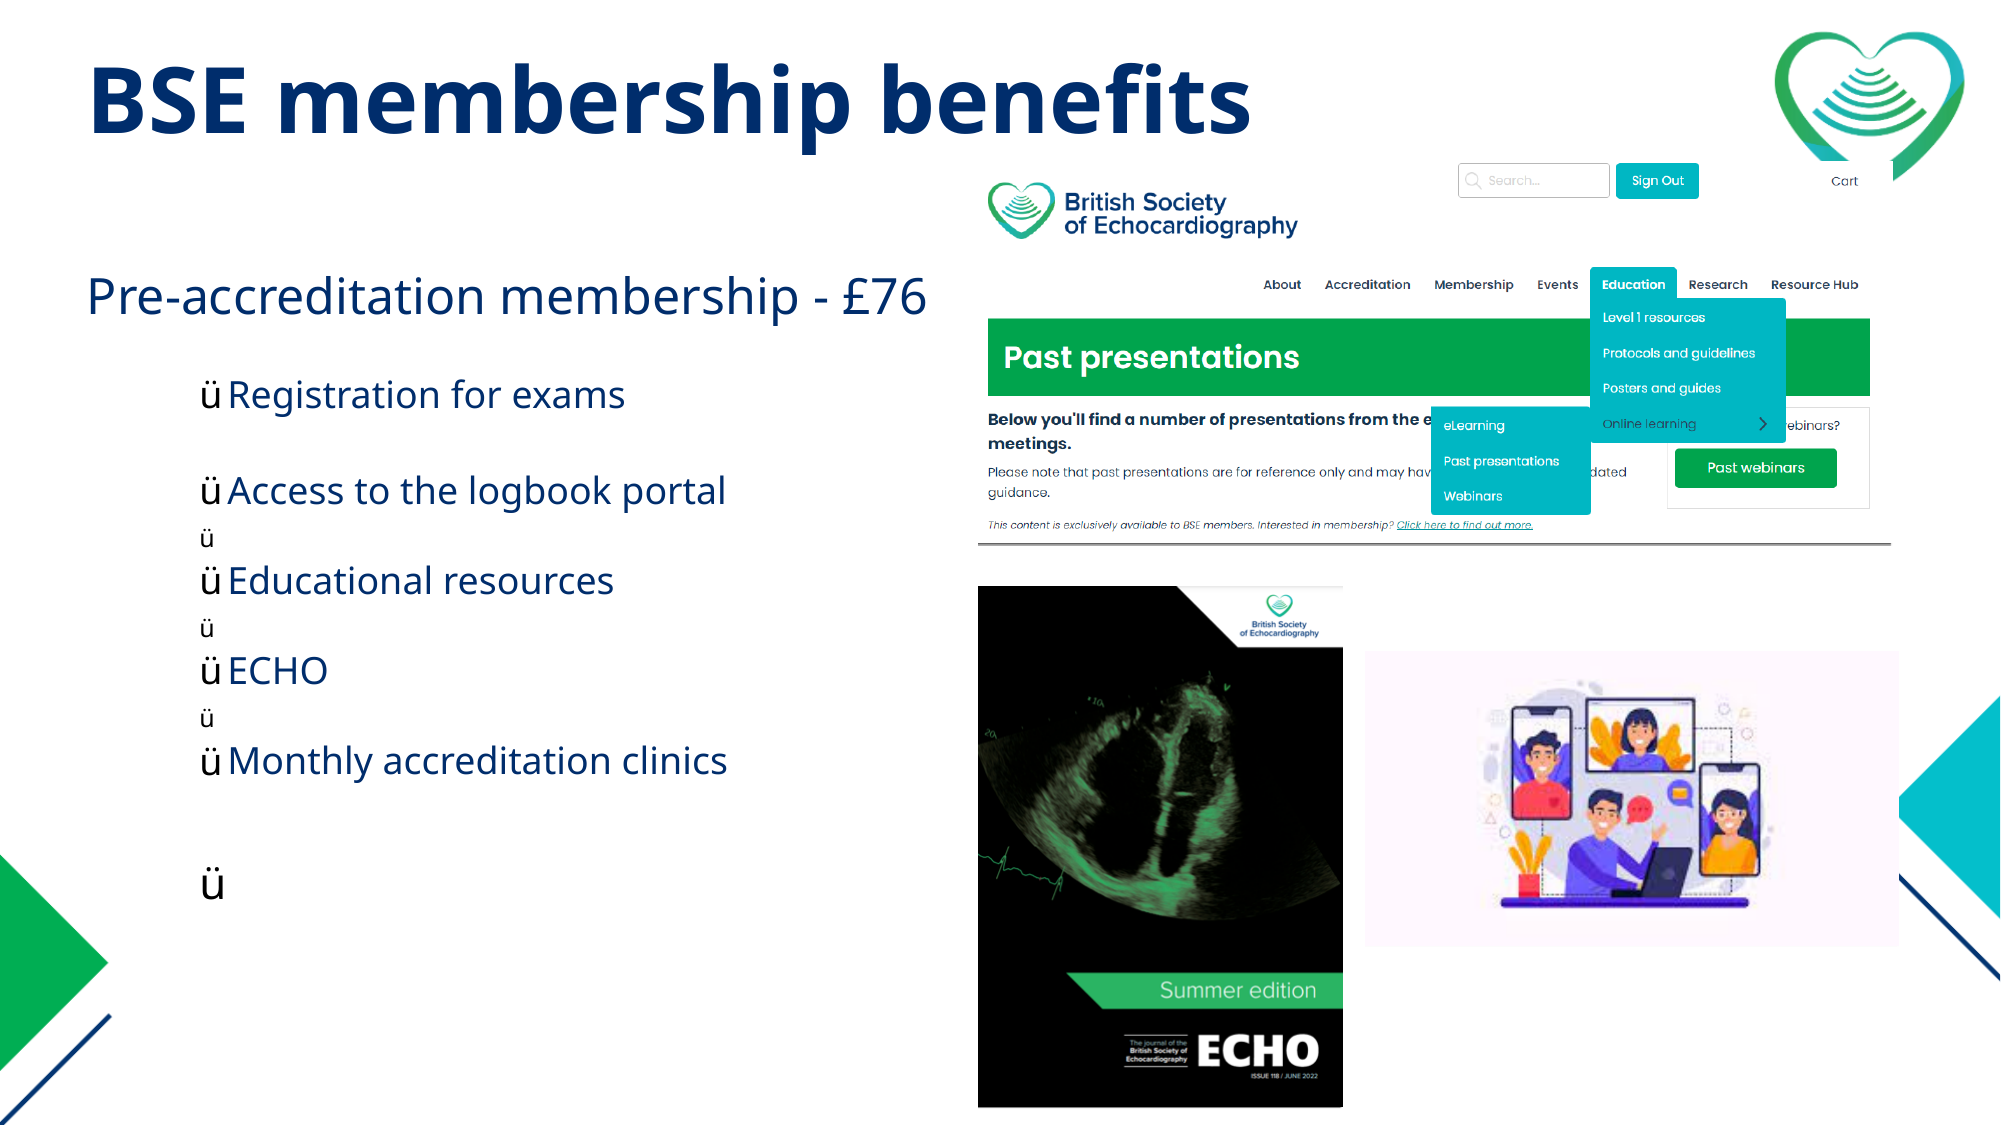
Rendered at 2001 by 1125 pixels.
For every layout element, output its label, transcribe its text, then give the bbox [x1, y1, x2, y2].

picture [1365, 652, 1899, 947]
picture [978, 162, 1893, 543]
title BSE membership benefits [71, 46, 1797, 265]
picture [978, 586, 1343, 1107]
list Pre-accreditation membership - £76 Registration for exams Access to the logbook portal Educational resources ECHO Monthly accreditation clinics [124, 186, 899, 1011]
